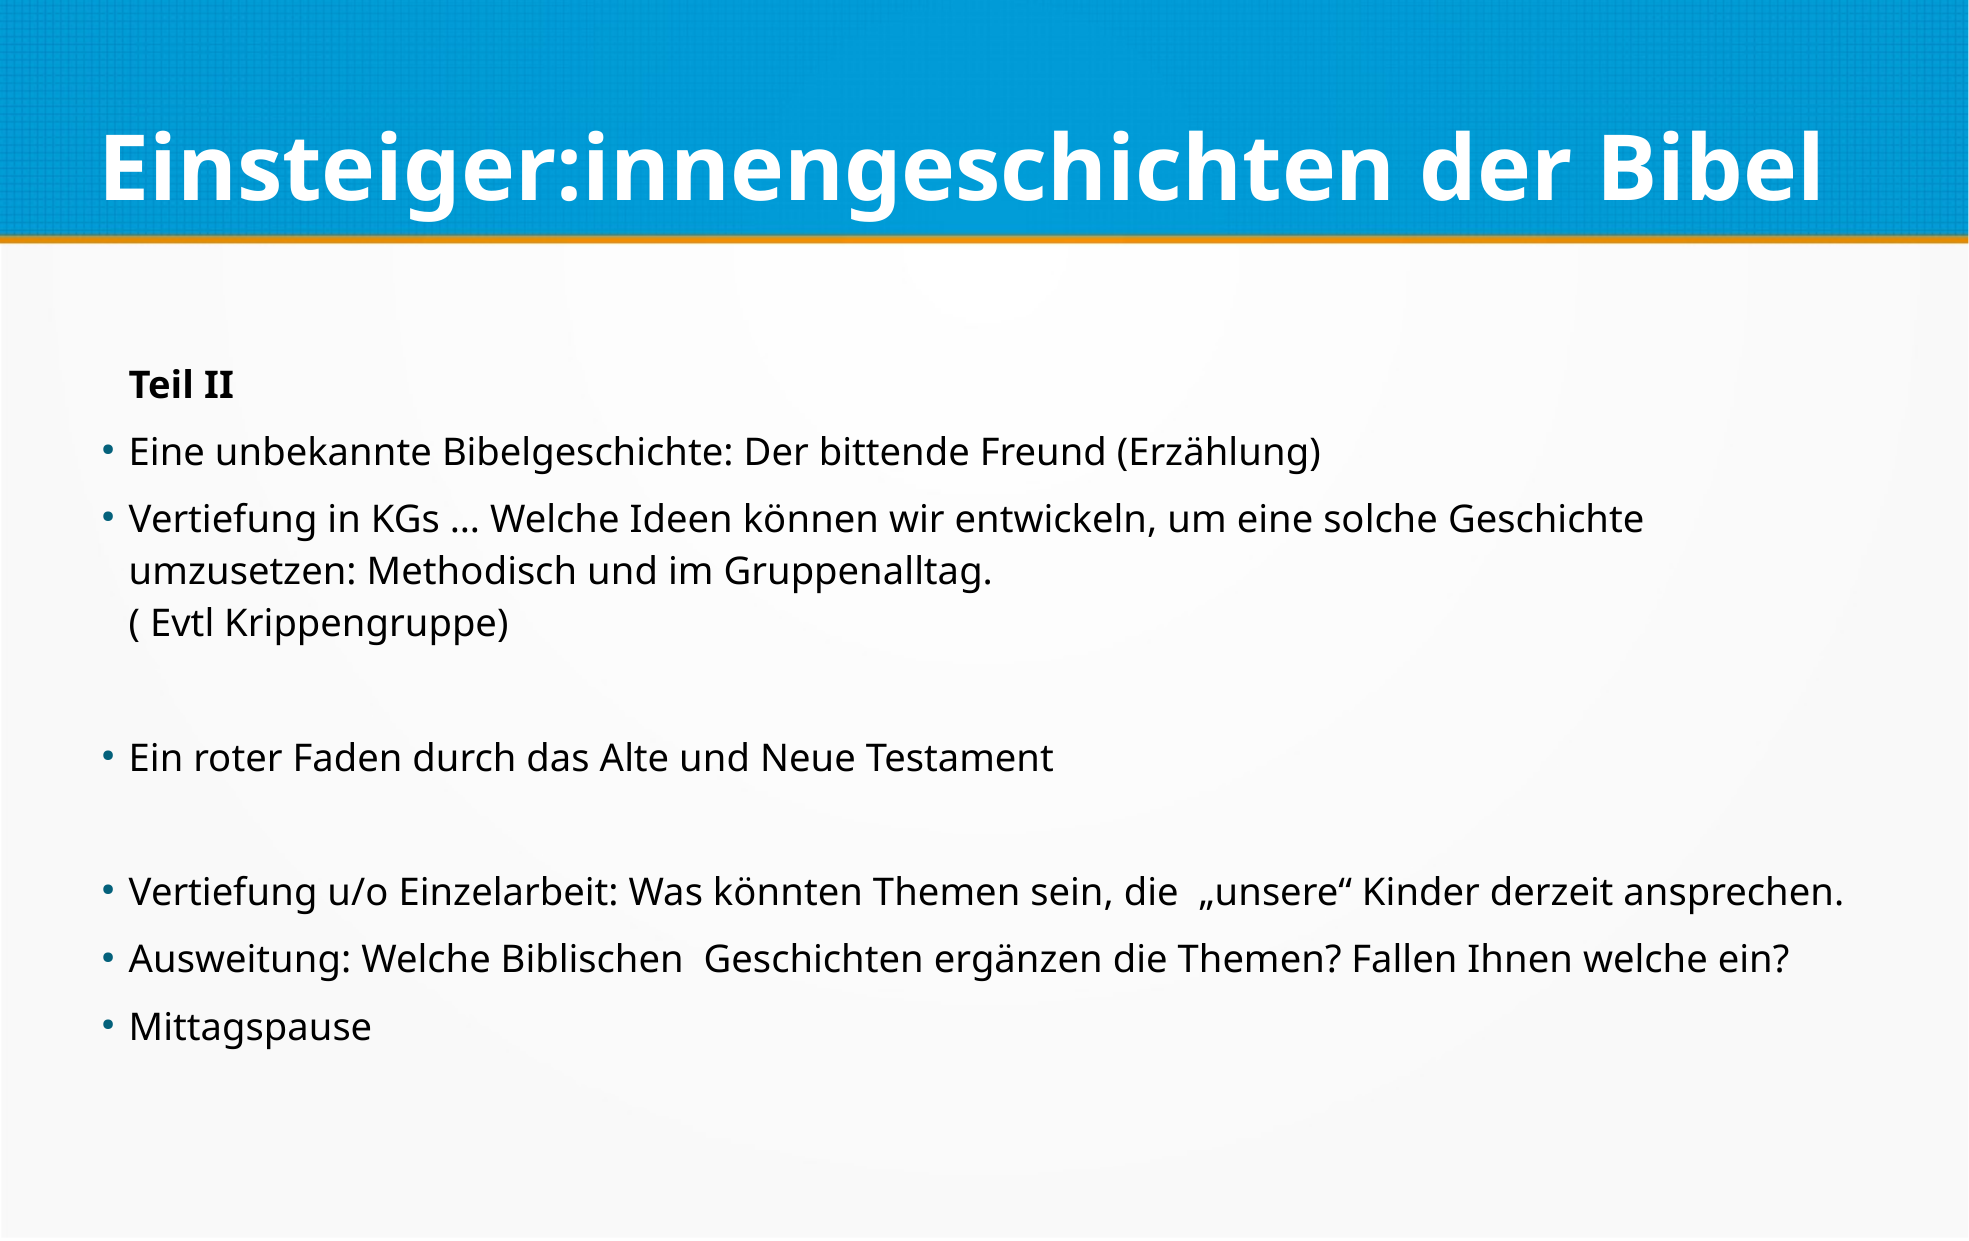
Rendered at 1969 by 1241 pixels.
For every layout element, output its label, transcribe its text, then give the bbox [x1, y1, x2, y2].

title Einsteiger:innengeschichten der Bibel [98, 19, 1870, 227]
list Teil II Eine unbekannte Bibelgeschichte: Der bittende Freund (Erzählung) Vertiefung in KGs … Welche Ideen können wir entwickeln, um eine solche Geschichte umzusetzen: Methodisch und im Gruppenalltag. ( Evtl Krippengruppe) Ein roter Faden durch das Alte und Neue Testament Vertiefung u/o Einzelarbeit: Was könnten Themen sein, die „unsere“ Kinder derzeit ansprechen. Ausweitung: Welche Biblischen Geschichten ergänzen die Themen? Fallen Ihnen welche ein? Mittagspause [92, 357, 1855, 1123]
picture [0, 233, 1969, 1241]
